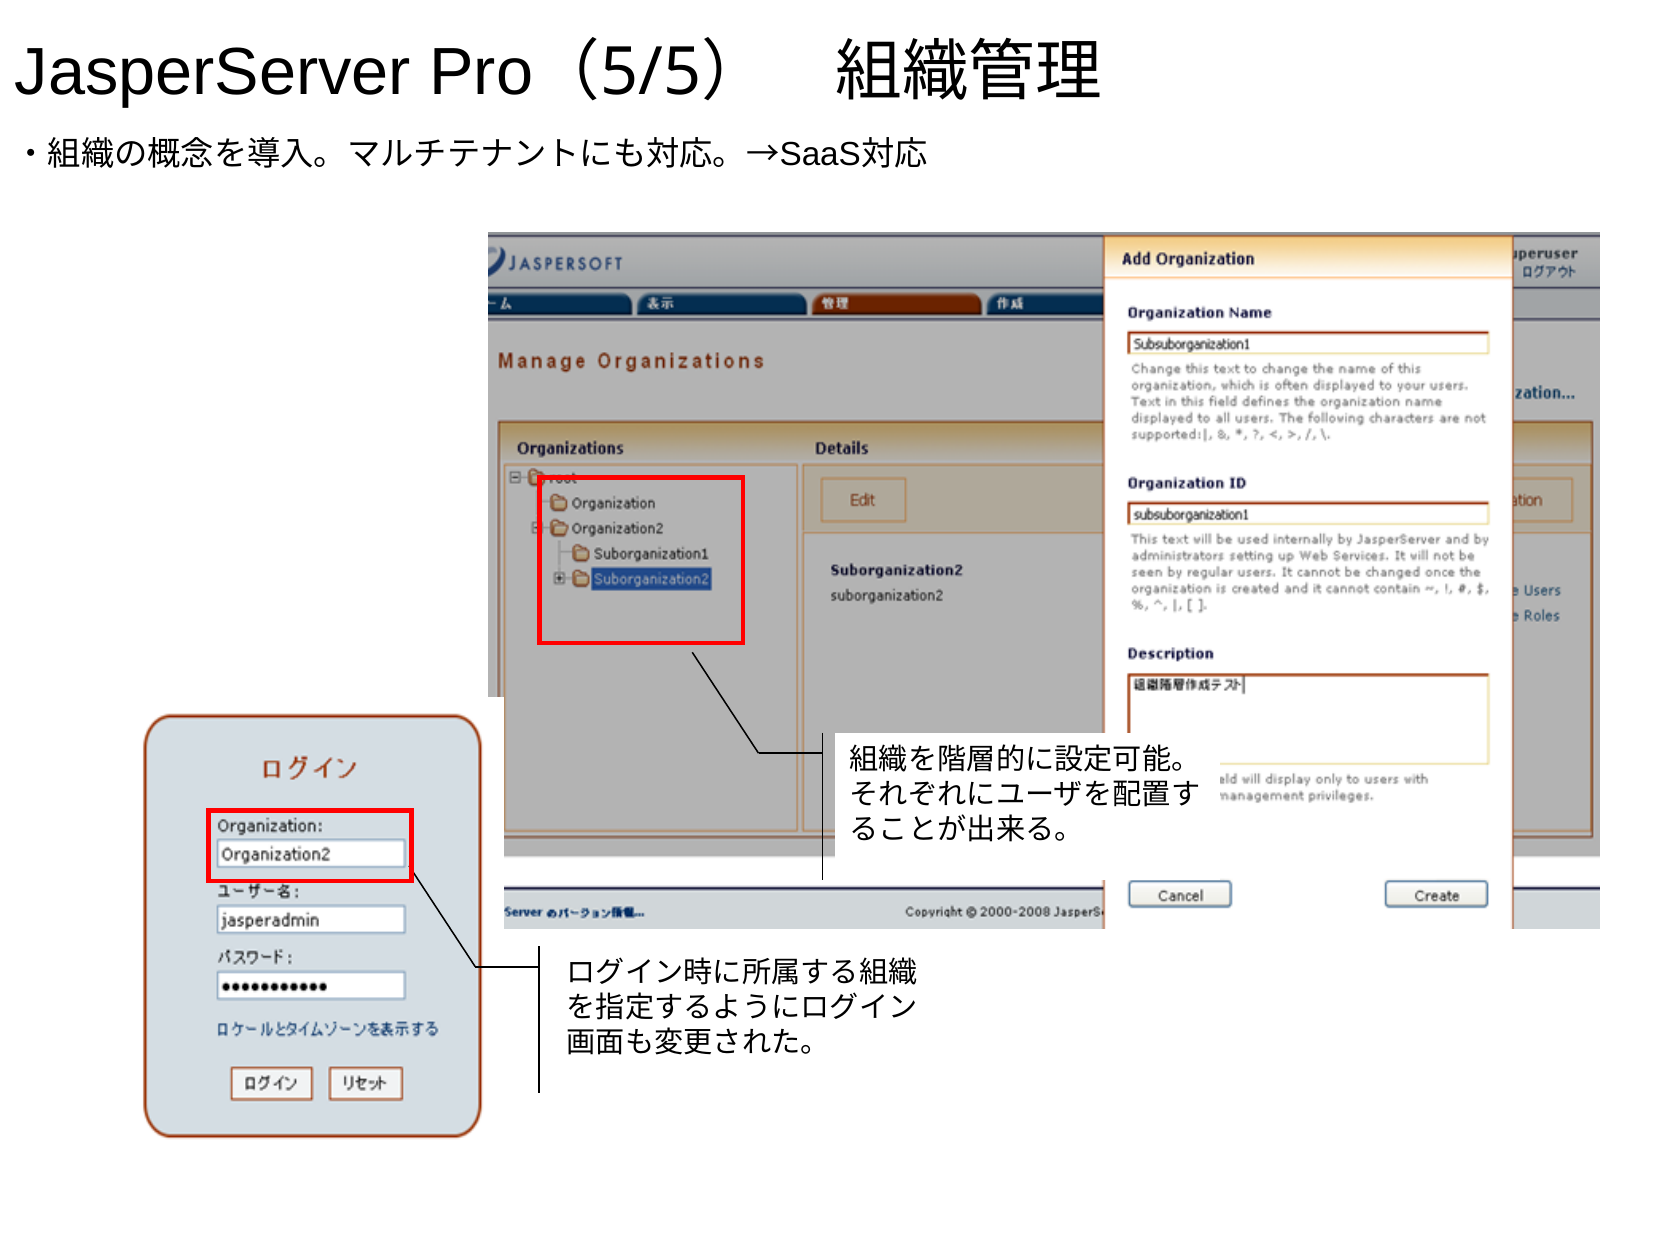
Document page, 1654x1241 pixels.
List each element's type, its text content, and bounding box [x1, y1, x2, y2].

picture [211, 813, 409, 879]
list ・組織の概念を導入。マルチテナントにも対応。→SaaS対応 [0, 123, 1406, 184]
title JasperServer Pro（5/5） 組織管理 [0, 0, 1224, 135]
text_box ログイン時に所属する組織を指定するようにログイン画面も変更された。 [552, 946, 936, 1093]
text_box 組織を階層的に設定可能。 それぞれにユーザを配置することが出来る。 [835, 733, 1220, 880]
picture [126, 232, 1600, 1162]
